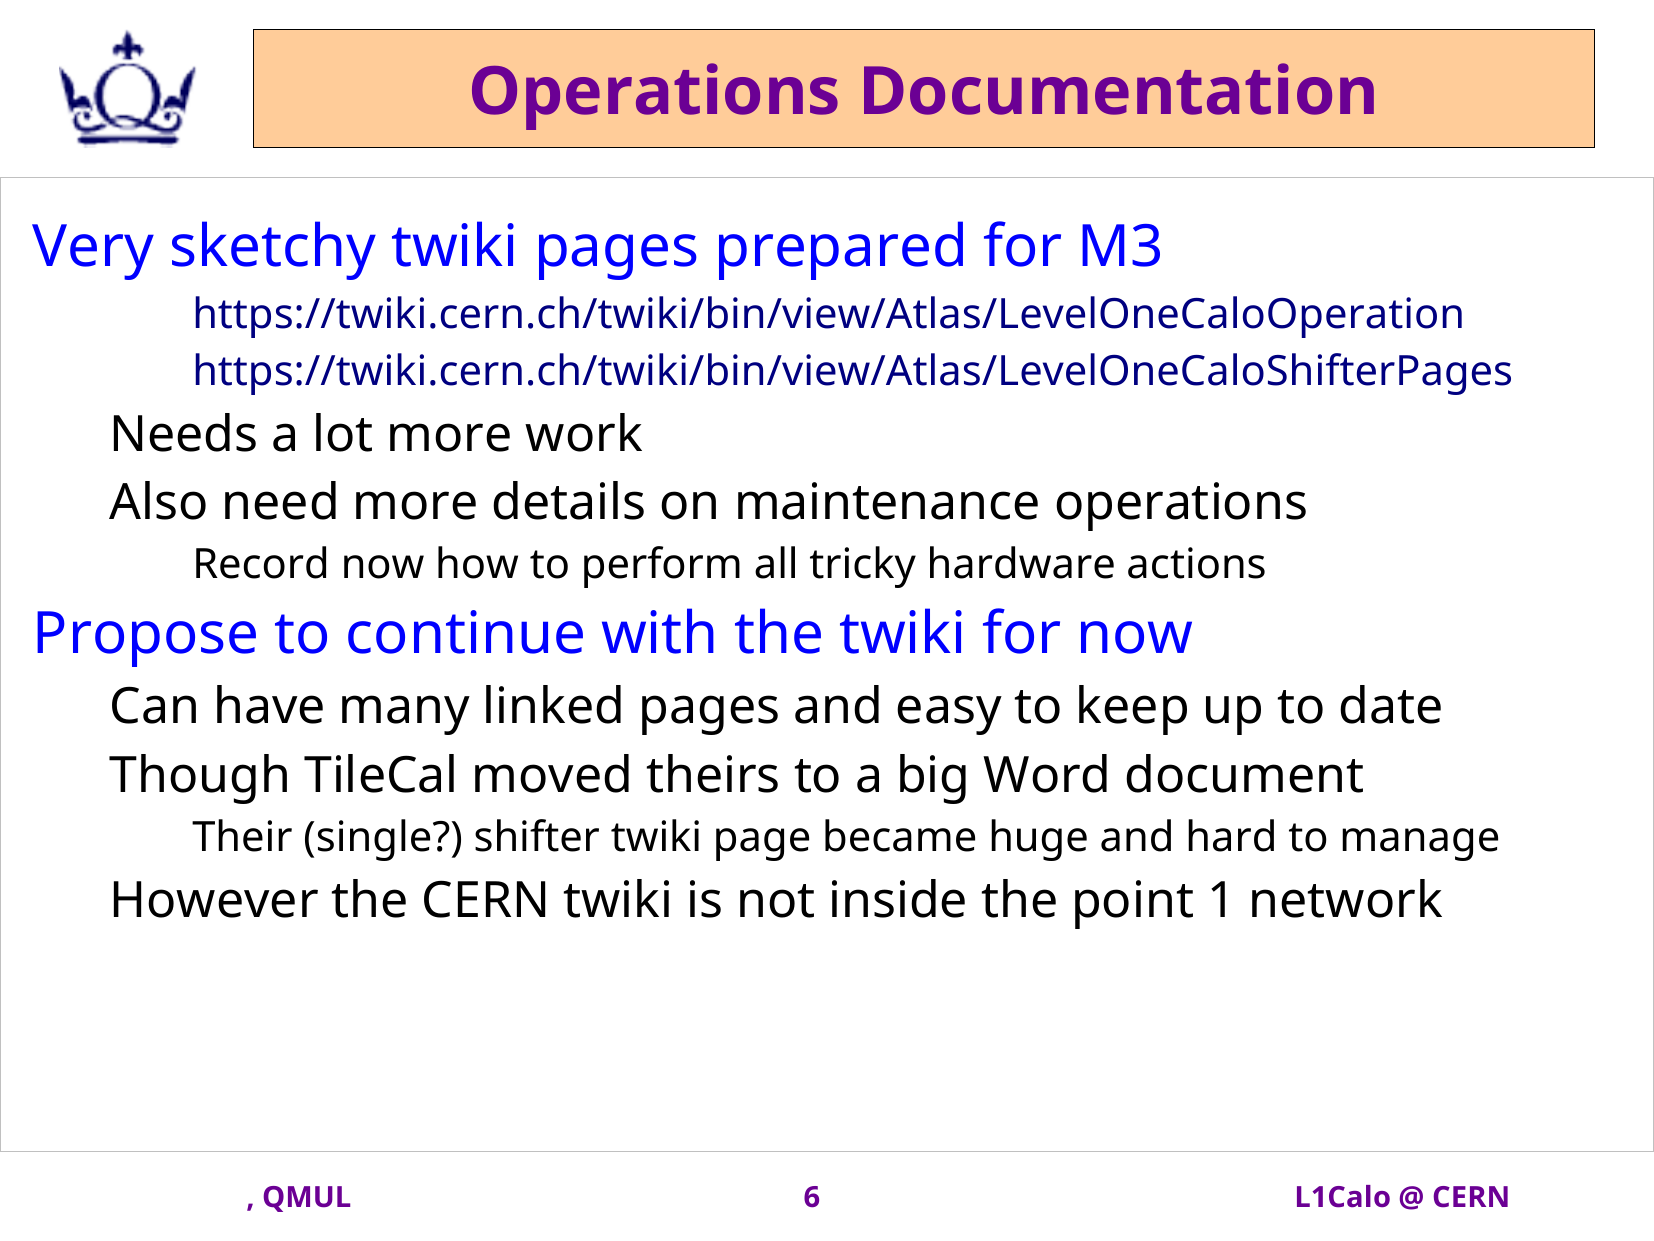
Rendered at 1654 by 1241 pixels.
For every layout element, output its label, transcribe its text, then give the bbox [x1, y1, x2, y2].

picture [59, 29, 200, 148]
list Very sketchy twiki pages prepared for M3 https://twiki.cern.ch/twiki/bin/view/Atlas/LevelOneCaloOperation https://twiki.cern.ch/twiki/bin/view/Atlas/LevelOneCaloShifterPages Needs a lot more work Also need more details on maintenance operations Record now how to perform all tricky hardware actions Propose to continue with the twiki for now Can have many linked pages and easy to keep up to date Though TileCal moved theirs to a big Word document Their (single?) shifter twiki page became huge and hard to manage However the CERN twiki is not inside the point 1 network [15, 204, 1634, 1124]
title Operations Documentation [253, 29, 1595, 148]
